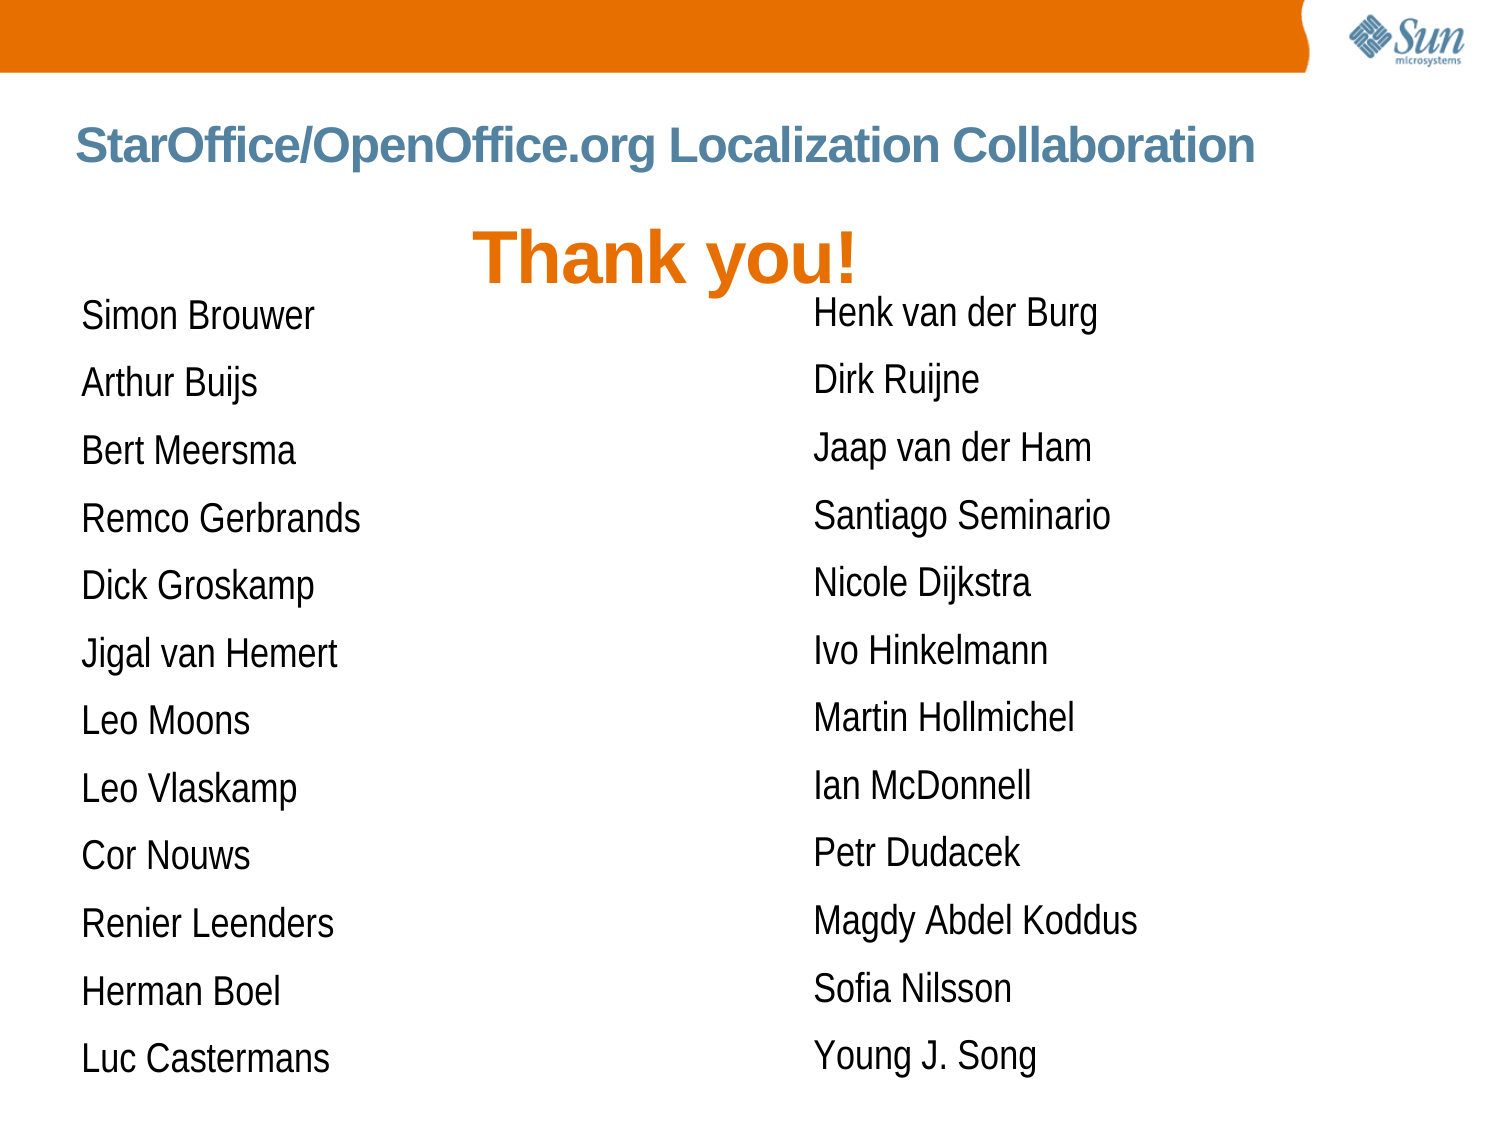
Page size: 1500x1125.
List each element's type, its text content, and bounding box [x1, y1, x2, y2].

picture [0, 0, 1500, 75]
title StarOffice/OpenOffice.org Localization Collaboration Thank you! [75, 122, 1438, 307]
list Simon Brouwer Arthur Buijs Bert Meersma Remco Gerbrands Dick Groskamp Jigal van Hemert Leo Moons Leo Vlaskamp Cor Nouws Renier Leenders Herman Boel Luc Castermans [62, 296, 715, 1083]
list Henk van der Burg Dirk Ruijne Jaap van der Ham Santiago Seminario Nicole Dijkstra Ivo Hinkelmann Martin Hollmichel Ian McDonnell Petr Dudacek Magdy Abdel Koddus Sofia Nilsson Young J. Song [793, 293, 1447, 1080]
